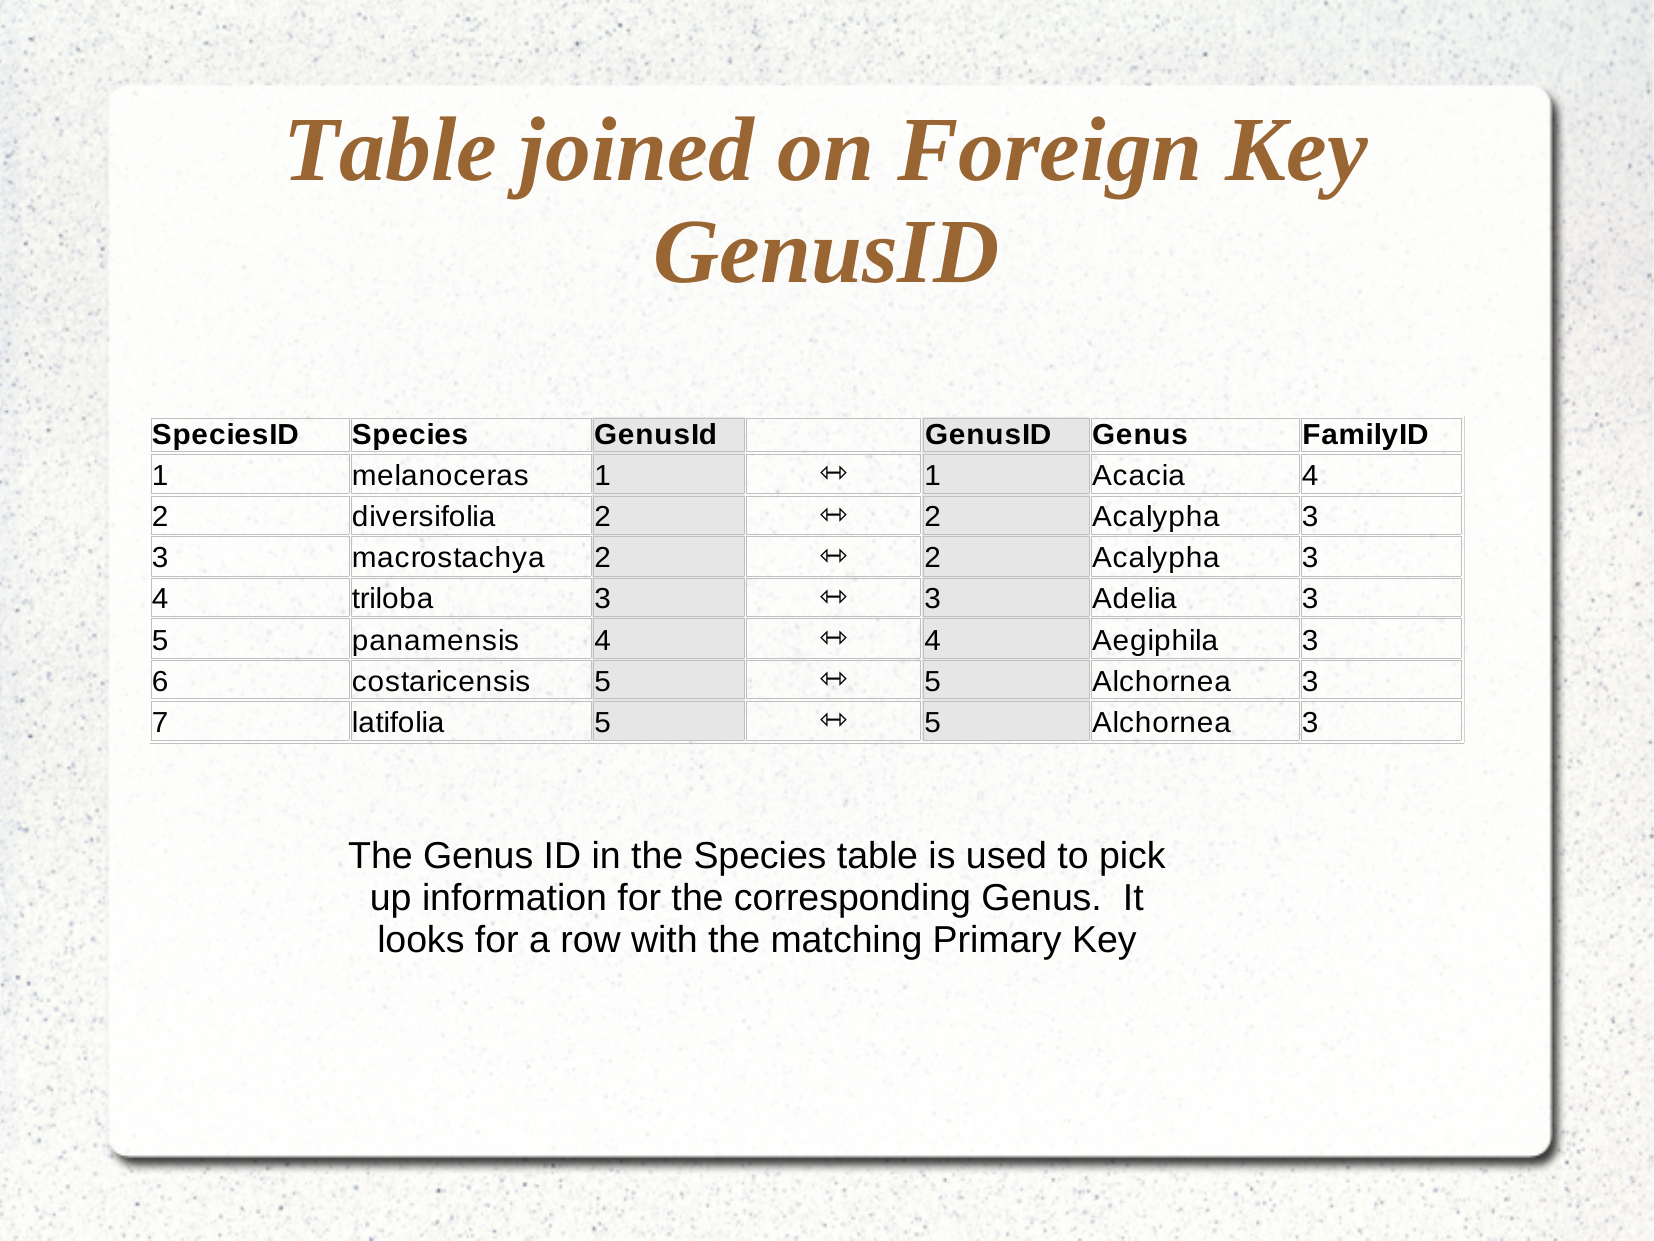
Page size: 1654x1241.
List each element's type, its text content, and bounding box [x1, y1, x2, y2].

title Table joined on Foreign Key GenusID [118, 96, 1536, 304]
text_box The Genus ID in the Species table is used to pick up information for the corresponding Genus. It looks for a row with the matching Primary Key [324, 826, 1190, 1133]
chart [149, 416, 1465, 1241]
picture [0, 0, 1654, 1241]
